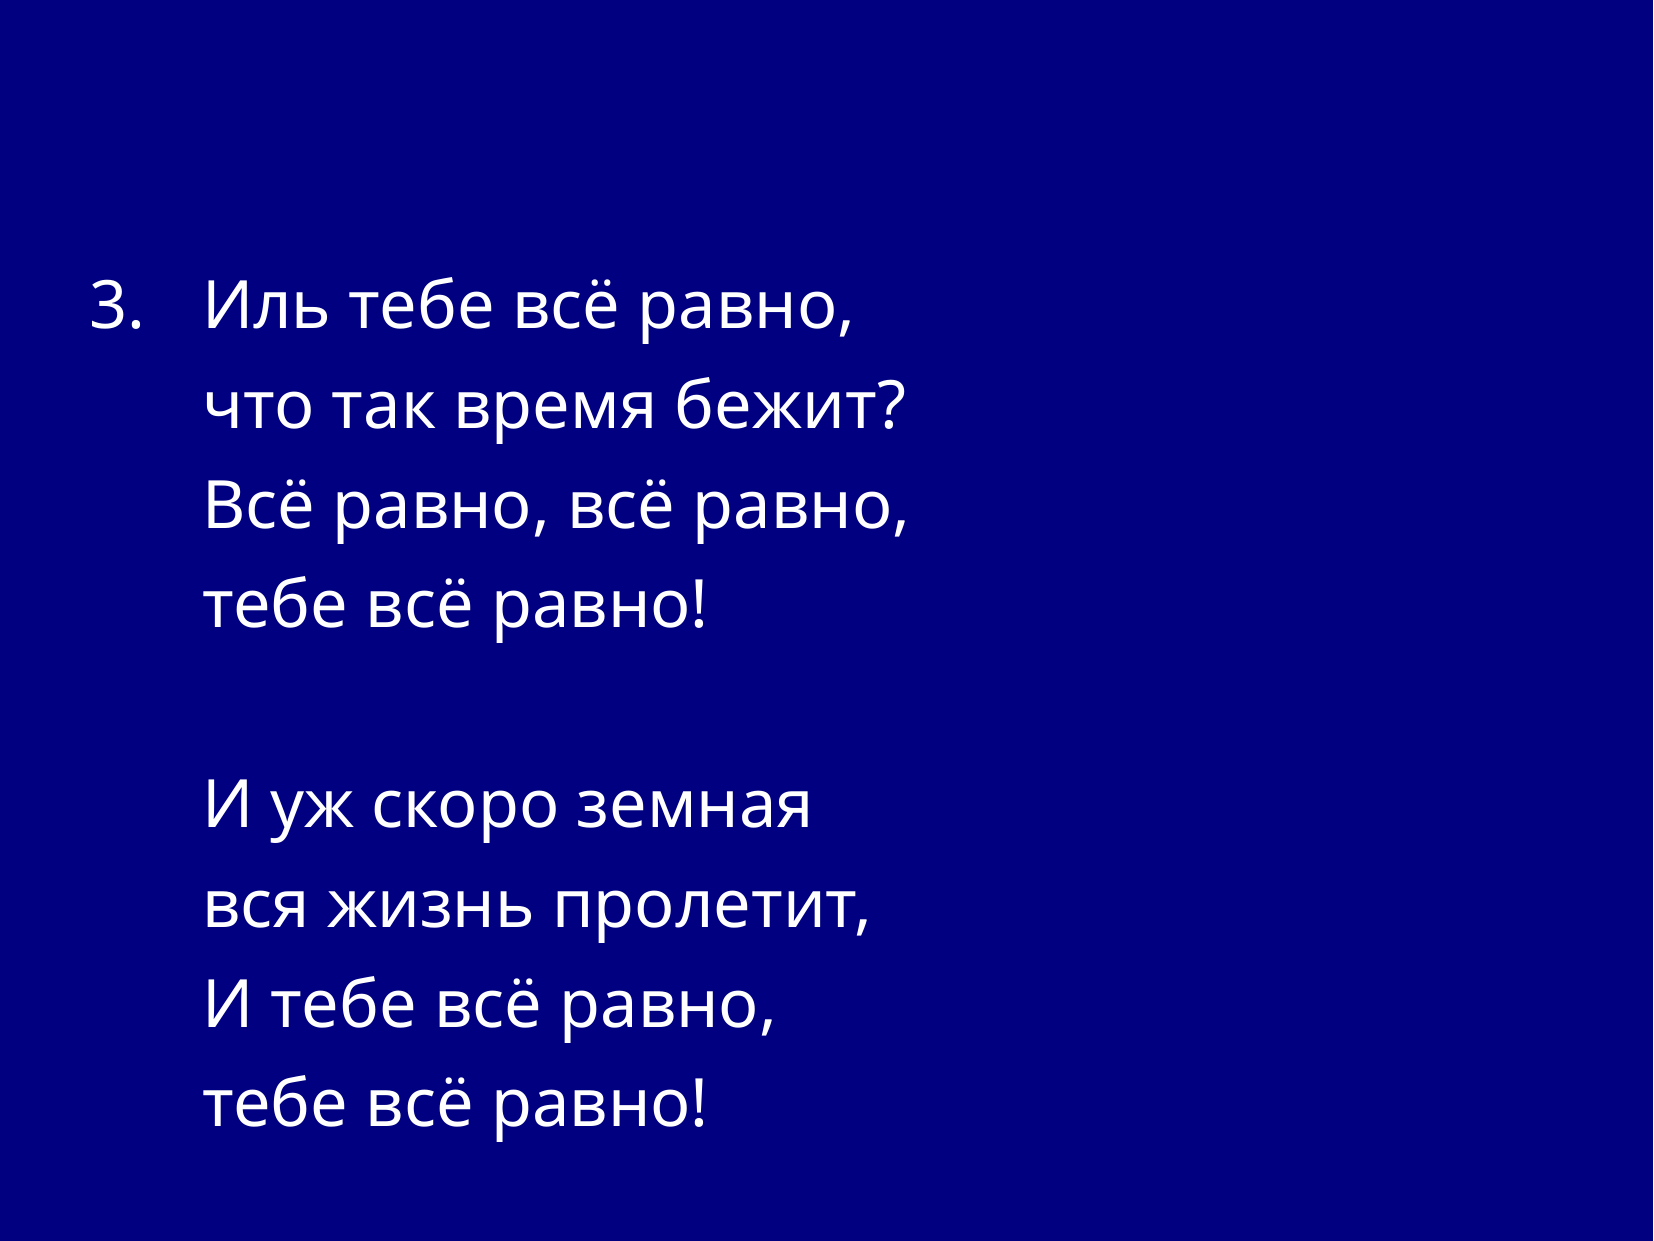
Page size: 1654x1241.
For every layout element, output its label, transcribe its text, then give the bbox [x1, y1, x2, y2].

text_box 3. Иль тебе всё равно, что так время бежит? Всё равно, всё равно, тебе всё равно! И уж скоро земная вся жизнь пролетит, И тебе всё равно, тебе всё равно! [75, 150, 1576, 1163]
